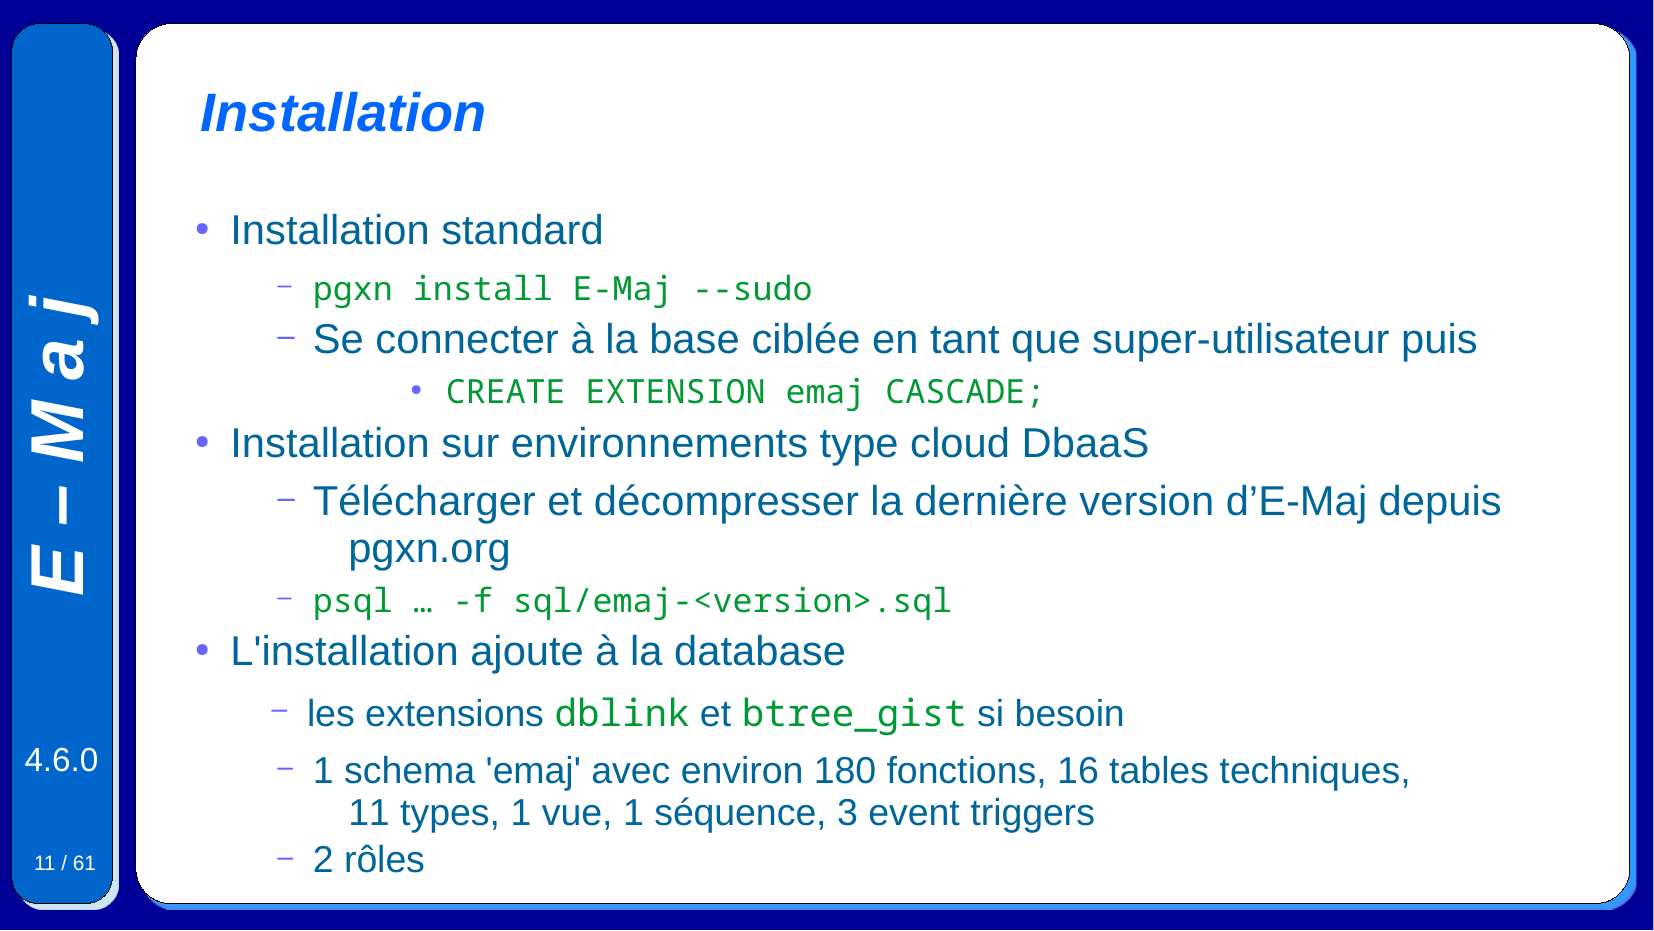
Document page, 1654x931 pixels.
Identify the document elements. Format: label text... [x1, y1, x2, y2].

title Installation [200, 34, 1575, 191]
list Installation standard pgxn install E-Maj --sudo Se connecter à la base ciblée en tant que super-utilisateur puis CREATE EXTENSION emaj CASCADE; Installation sur environnements type cloud DbaaS Télécharger et décompresser la dernière version d’E-Maj depuis pgxn.org psql … -f sql/emaj-<version>.sql L'installation ajoute à la database les extensions dblink et btree_gist si besoin 1 schema 'emaj' avec environ 180 fonctions, 16 tables techniques, 11 types, 1 vue, 1 séquence, 3 event triggers 2 rôles [177, 206, 1587, 880]
